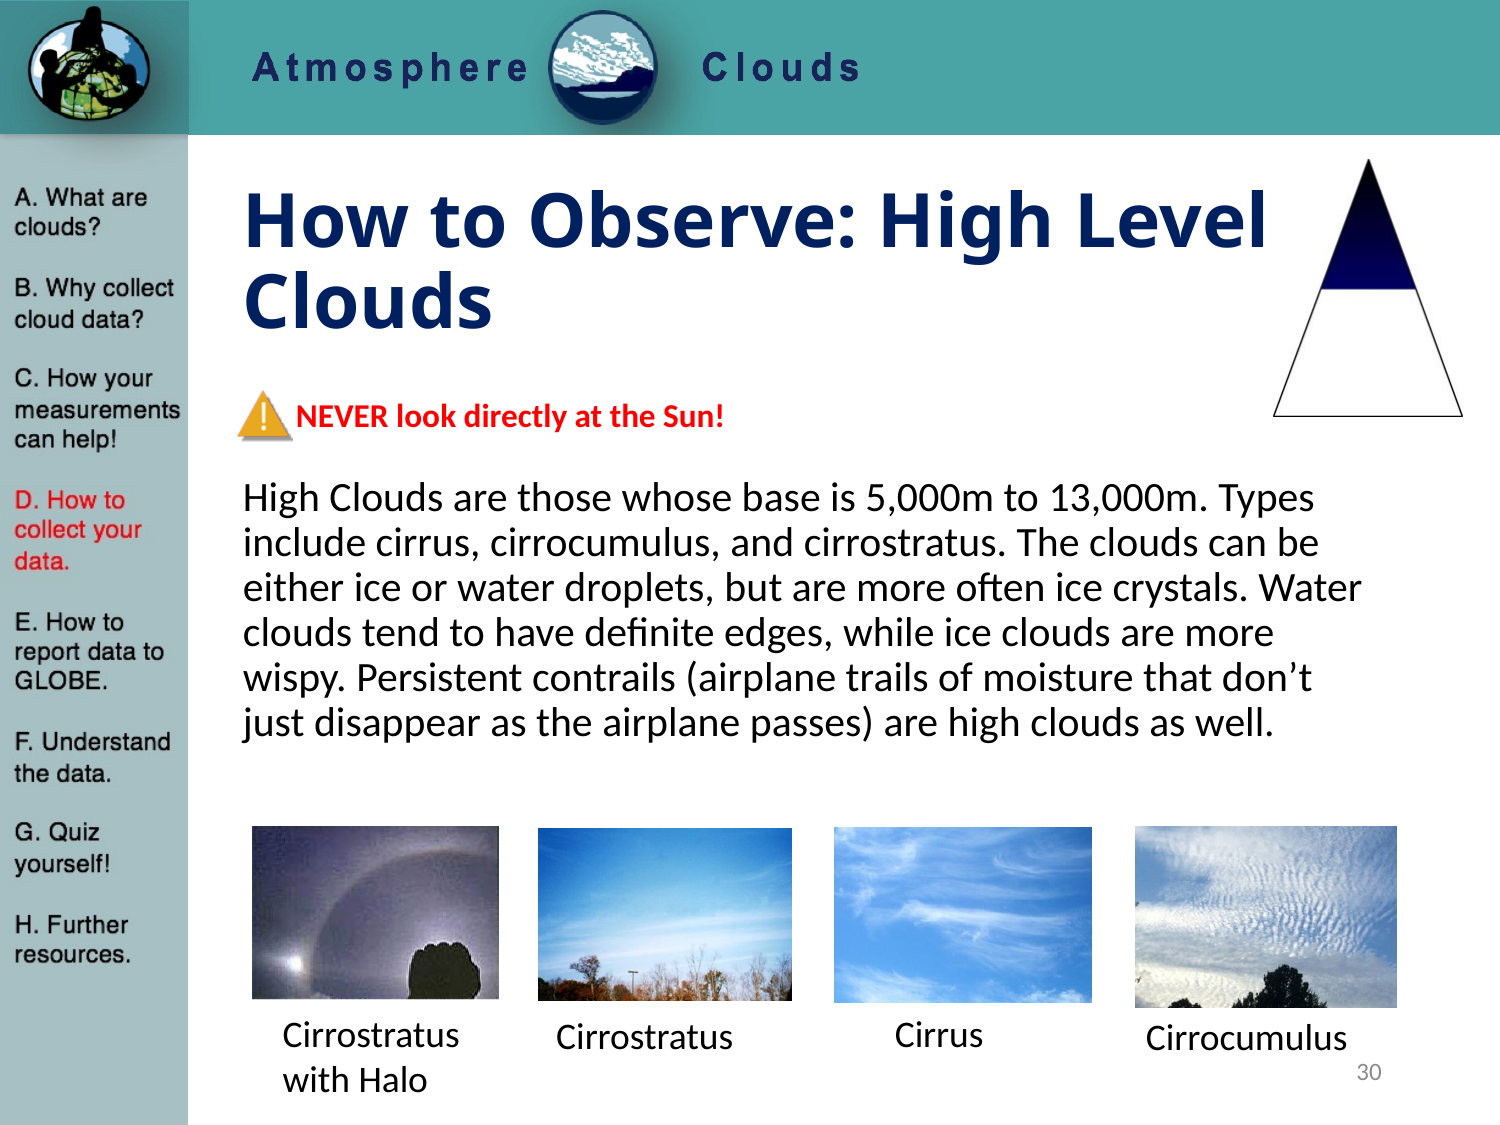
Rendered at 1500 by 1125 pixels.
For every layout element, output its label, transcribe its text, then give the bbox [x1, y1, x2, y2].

picture [834, 827, 1092, 1003]
picture [0, 0, 1500, 1125]
title How to Observe: High Level Clouds [228, 155, 1397, 373]
picture [252, 826, 499, 1008]
text_box Cirrocumulus [1131, 1005, 1369, 1065]
picture [1135, 826, 1397, 1008]
text_box Cirrus [879, 1002, 1072, 1063]
text_box Cirrostratus with Halo [267, 1002, 487, 1108]
picture [237, 390, 289, 443]
text_box NEVER look directly at the Sun! [280, 387, 938, 442]
picture [538, 828, 792, 1001]
list High Clouds are those whose base is 5,000m to 13,000m. Types include cirrus, cirrocumulus, and cirrostratus. The clouds can be either ice or water droplets, but are more often ice crystals. Water clouds tend to have definite edges, while ice clouds are more wispy. Persistent contrails (airplane trails of moisture that don’t just disappear as the airplane passes) are high clouds as well. [228, 467, 1397, 775]
picture [1273, 159, 1463, 417]
text_box Cirrostratus [541, 1004, 792, 1065]
slide_number <number> [1059, 1040, 1397, 1101]
